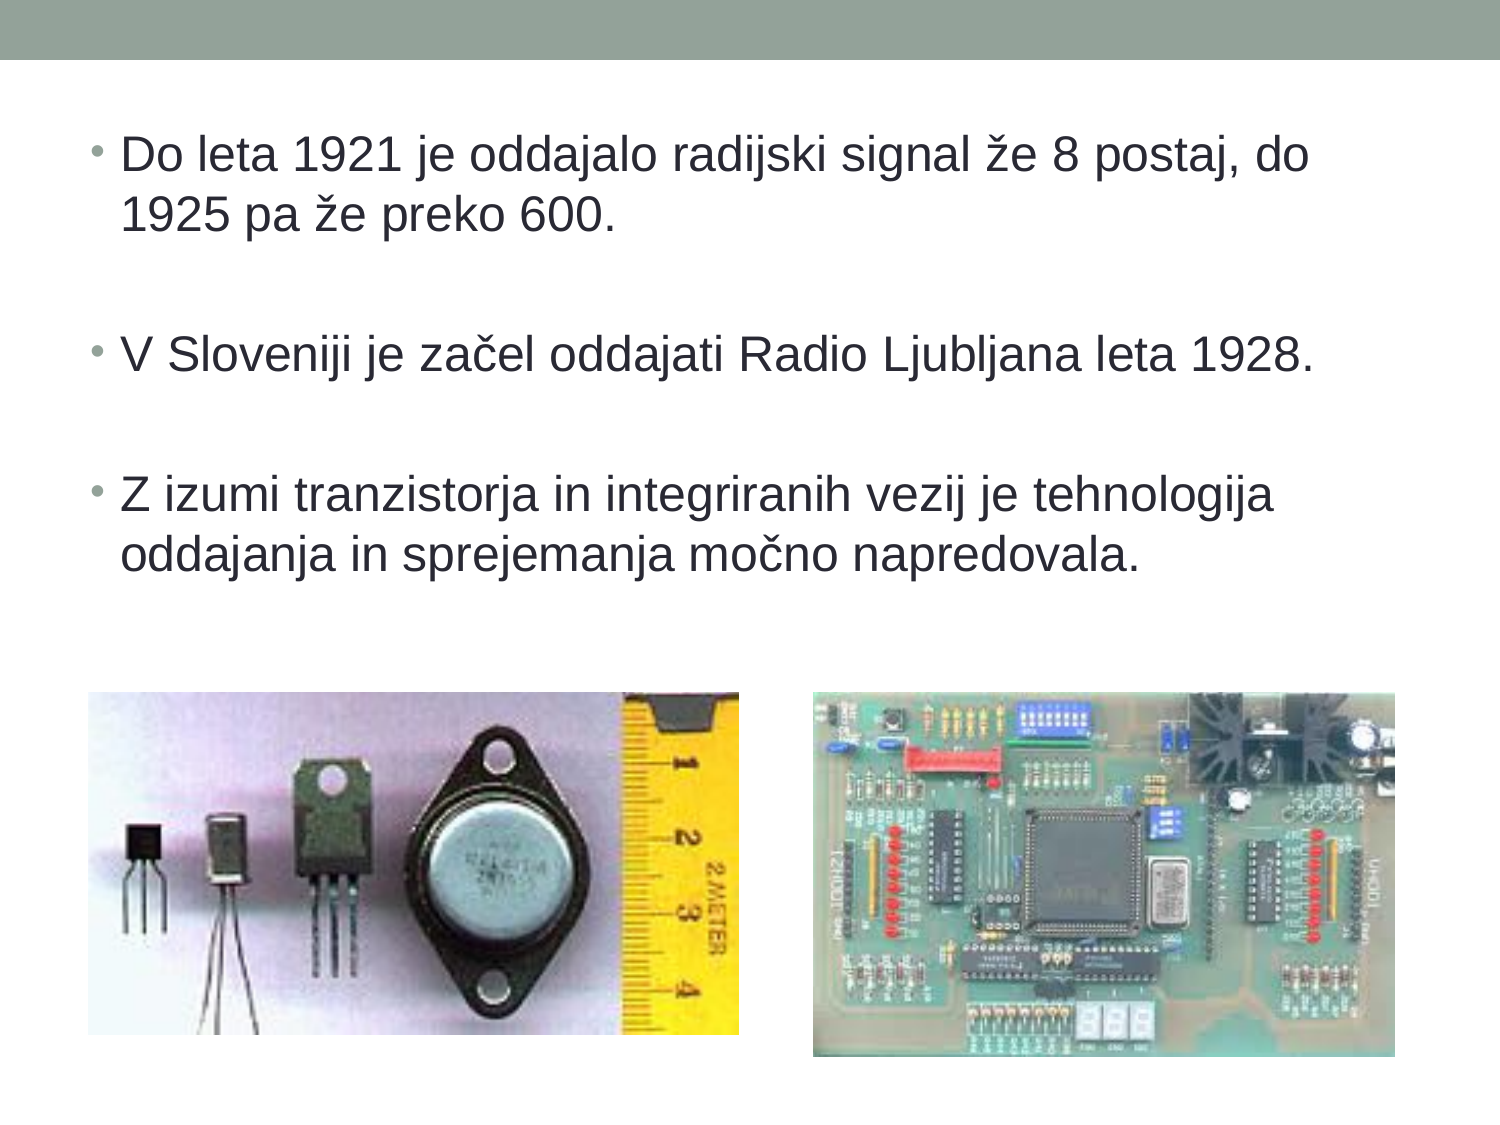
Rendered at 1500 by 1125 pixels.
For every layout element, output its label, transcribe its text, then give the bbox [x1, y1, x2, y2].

list Do leta 1921 je oddajalo radijski signal že 8 postaj, do 1925 pa že preko 600. V Sloveniji je začel oddajati Radio Ljubljana leta 1928. Z izumi tranzistorja in integriranih vezij je tehnologija oddajanja in sprejemanja močno napredovala. [75, 113, 1425, 1063]
picture [813, 692, 1395, 1057]
picture [88, 692, 739, 1035]
